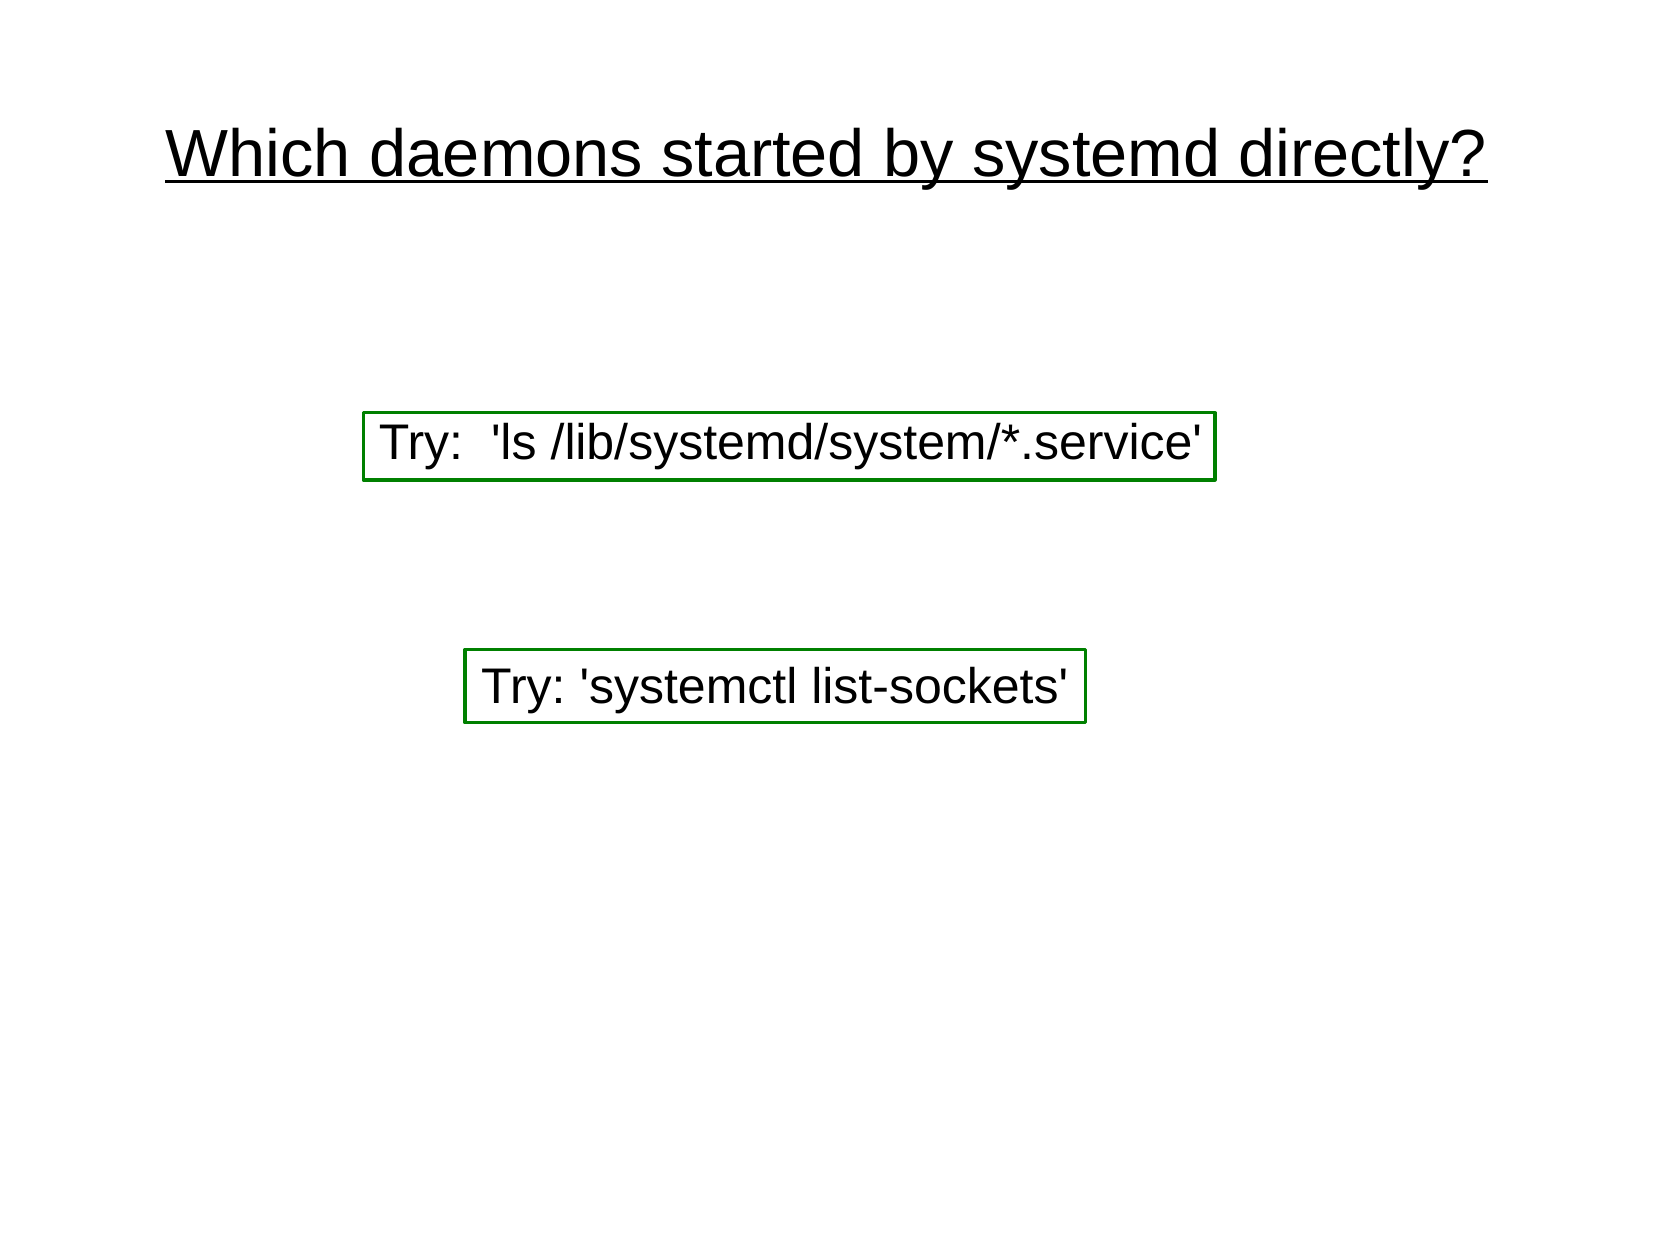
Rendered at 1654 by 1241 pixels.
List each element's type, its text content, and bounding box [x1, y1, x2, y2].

text_box Try: 'systemctl list-sockets' [465, 649, 1086, 723]
title Which daemons started by systemd directly? [82, 49, 1571, 257]
list Try: 'ls /lib/systemd/system/*.service' [363, 412, 1216, 481]
